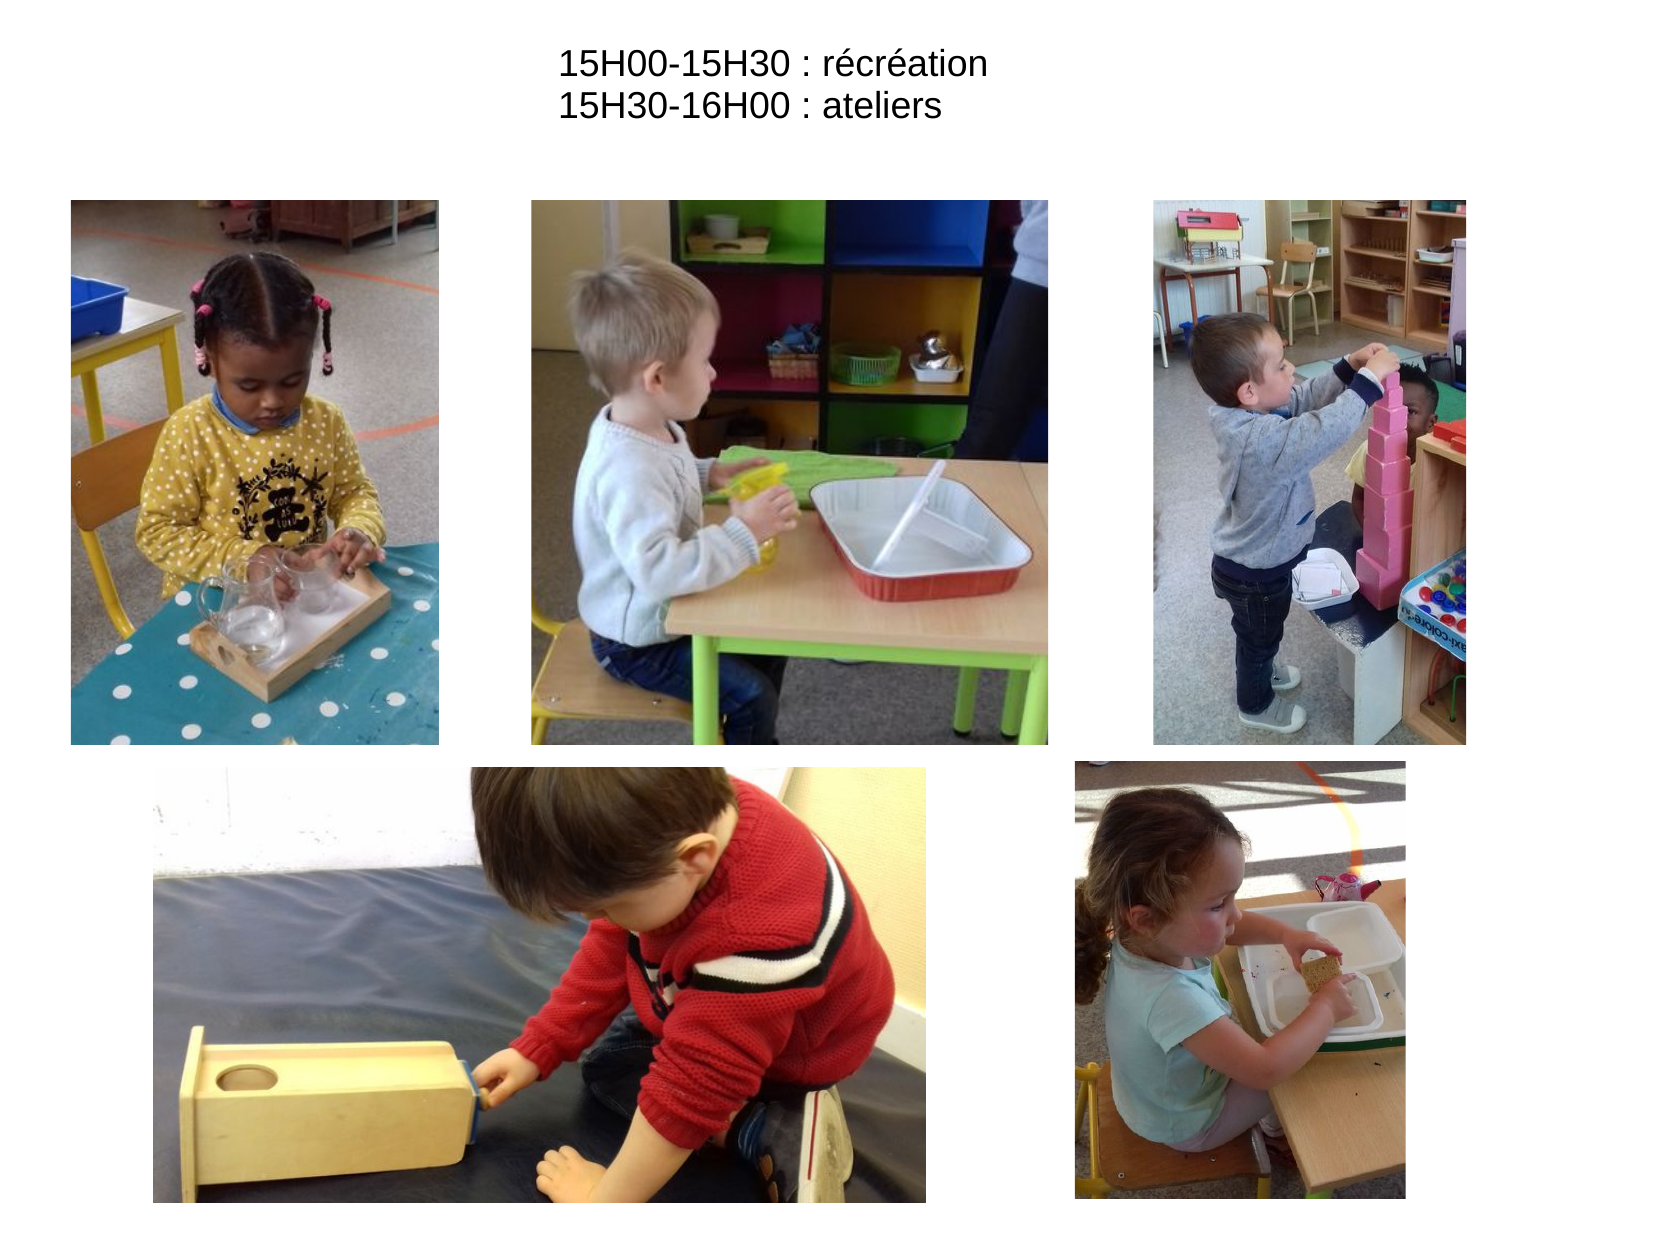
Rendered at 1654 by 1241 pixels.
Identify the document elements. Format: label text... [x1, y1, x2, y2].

picture [1153, 200, 1467, 745]
text_box 15H00-15H30 : récréation 15H30-16H00 : ateliers [543, 35, 1158, 135]
picture [153, 767, 926, 1203]
picture [1074, 761, 1406, 1199]
picture [531, 200, 1049, 745]
picture [70, 200, 439, 745]
